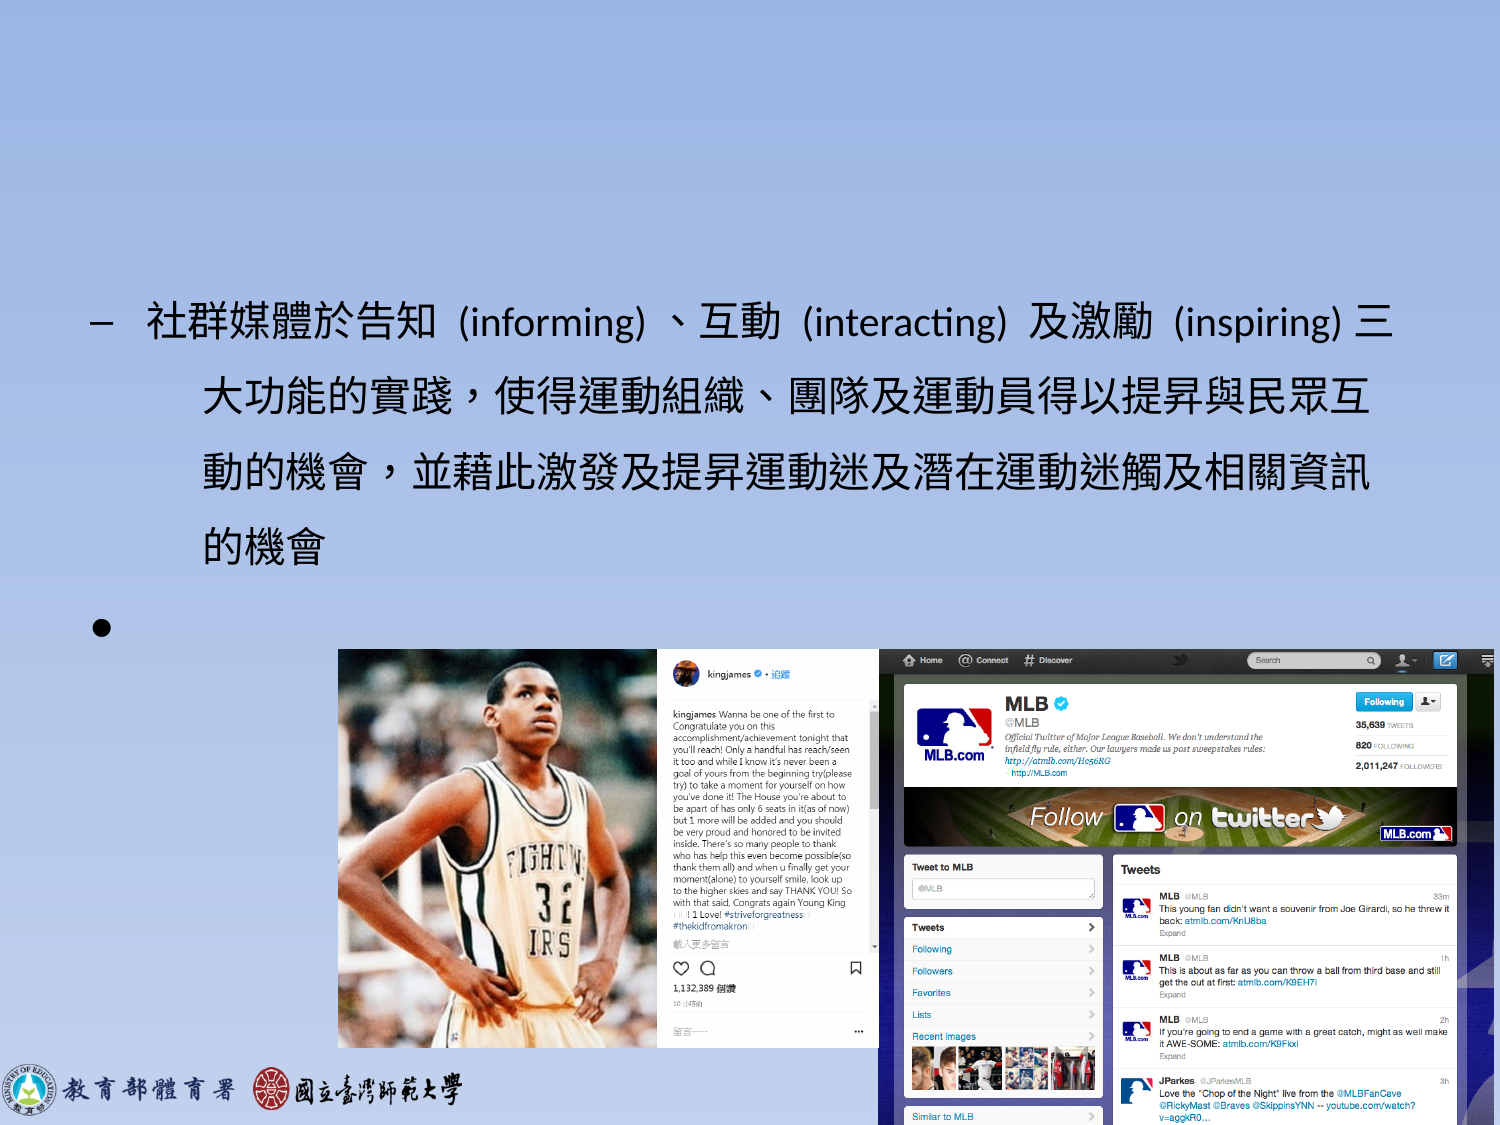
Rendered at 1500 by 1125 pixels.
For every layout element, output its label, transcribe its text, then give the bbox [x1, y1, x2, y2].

picture [338, 650, 1494, 1125]
list 社群媒體於告知 (informing)、互動 (interacting) 及激勵 (inspiring)三大功能的實踐，使得運動組織、團隊及運動員得以提昇與民眾互動的機會，並藉此激發及提昇運動迷及潛在運動迷觸及相關資訊的機會 [75, 262, 1426, 1005]
